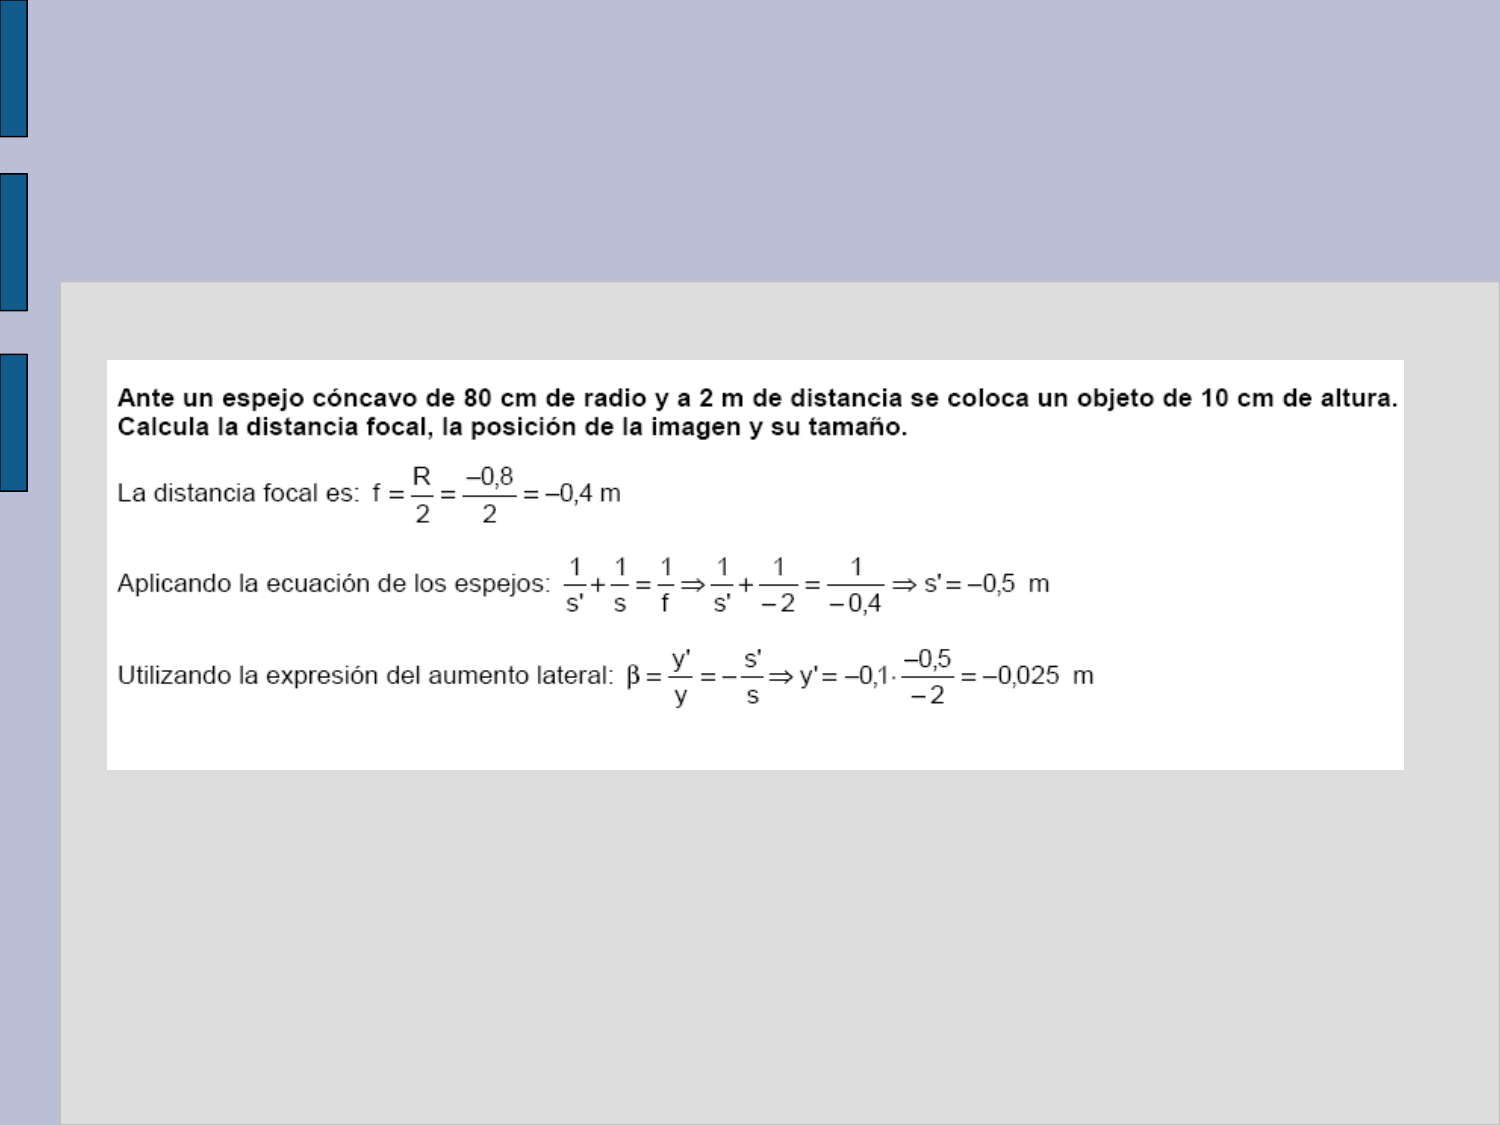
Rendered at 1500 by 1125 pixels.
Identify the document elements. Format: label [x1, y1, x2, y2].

picture [107, 360, 1404, 771]
